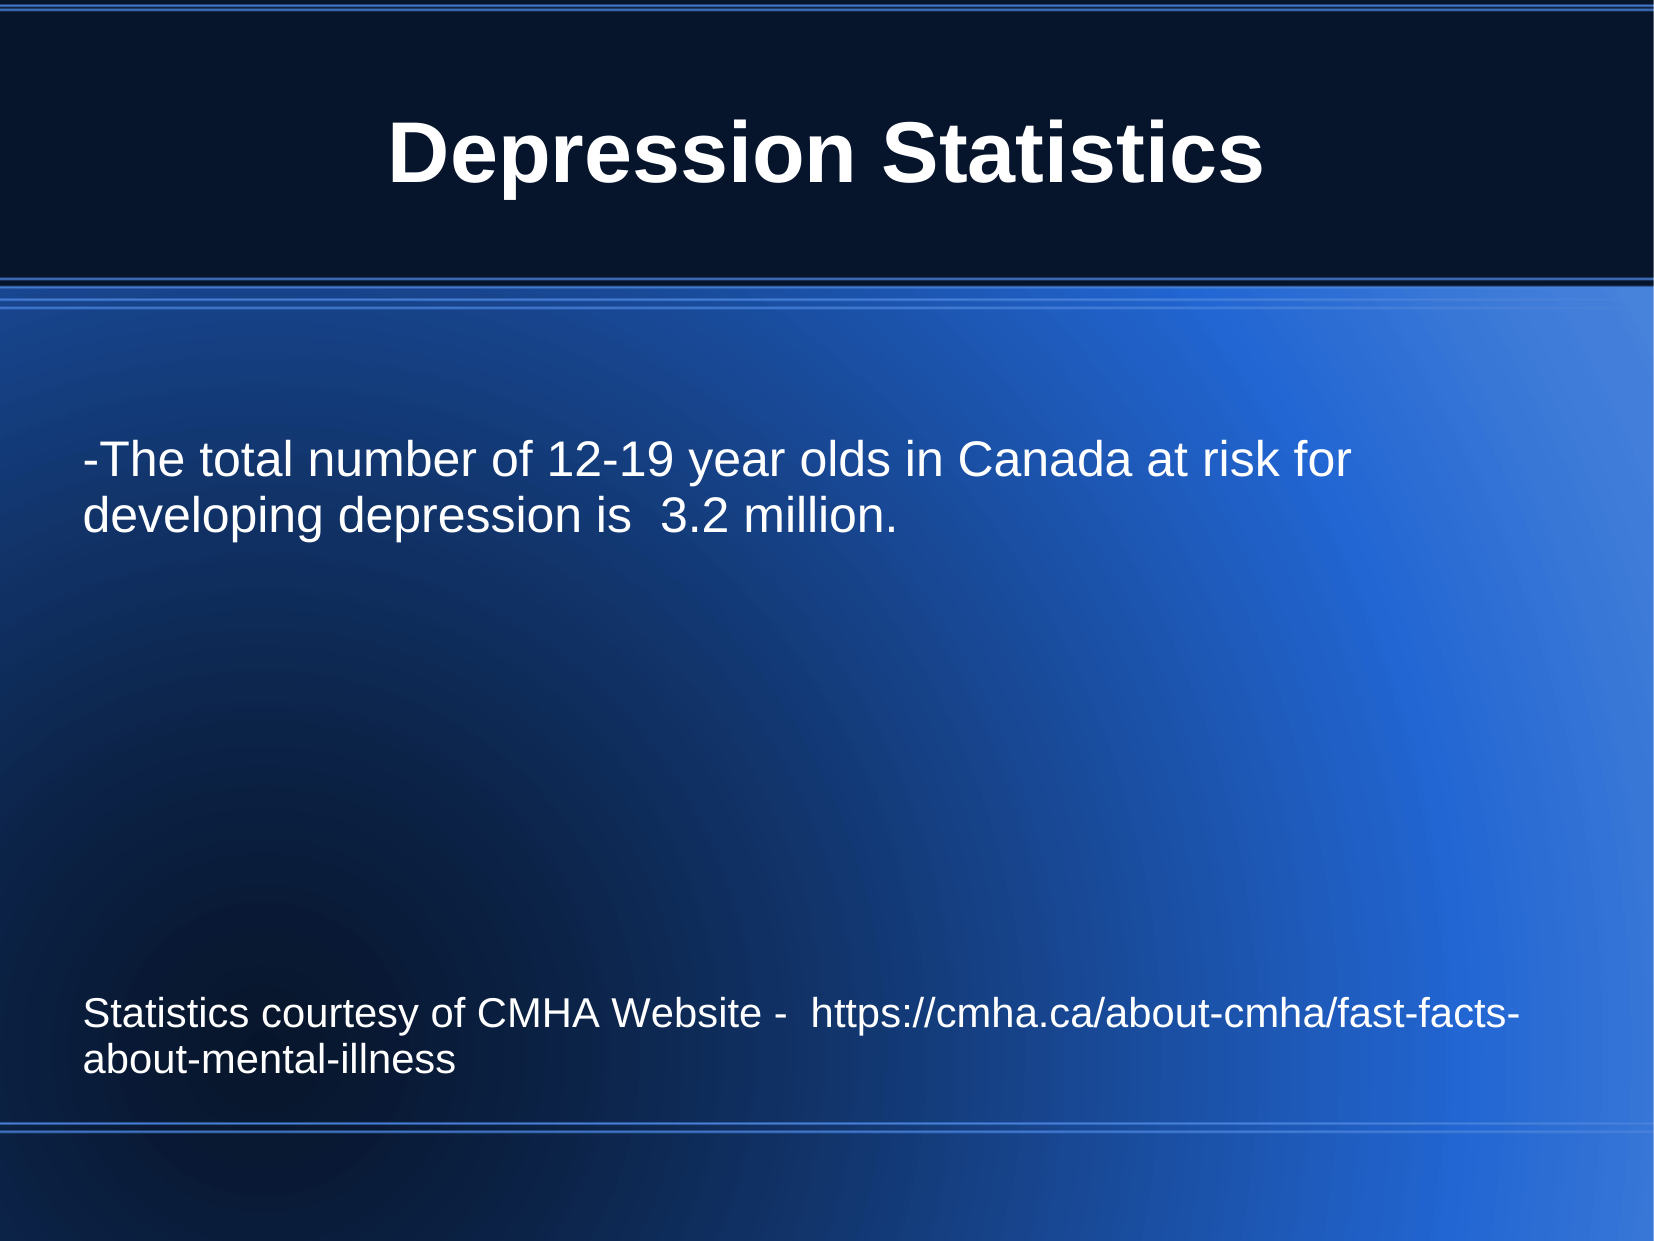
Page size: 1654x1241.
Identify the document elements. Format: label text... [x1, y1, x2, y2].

title Depression Statistics [82, 49, 1571, 257]
picture [0, 0, 1654, 1241]
list -The total number of 12-19 year olds in Canada at risk for developing depression is 3.2 million. Statistics courtesy of CMHA Website - https://cmha.ca/about-cmha/fast-facts-about-mental-illness [82, 355, 1571, 1084]
